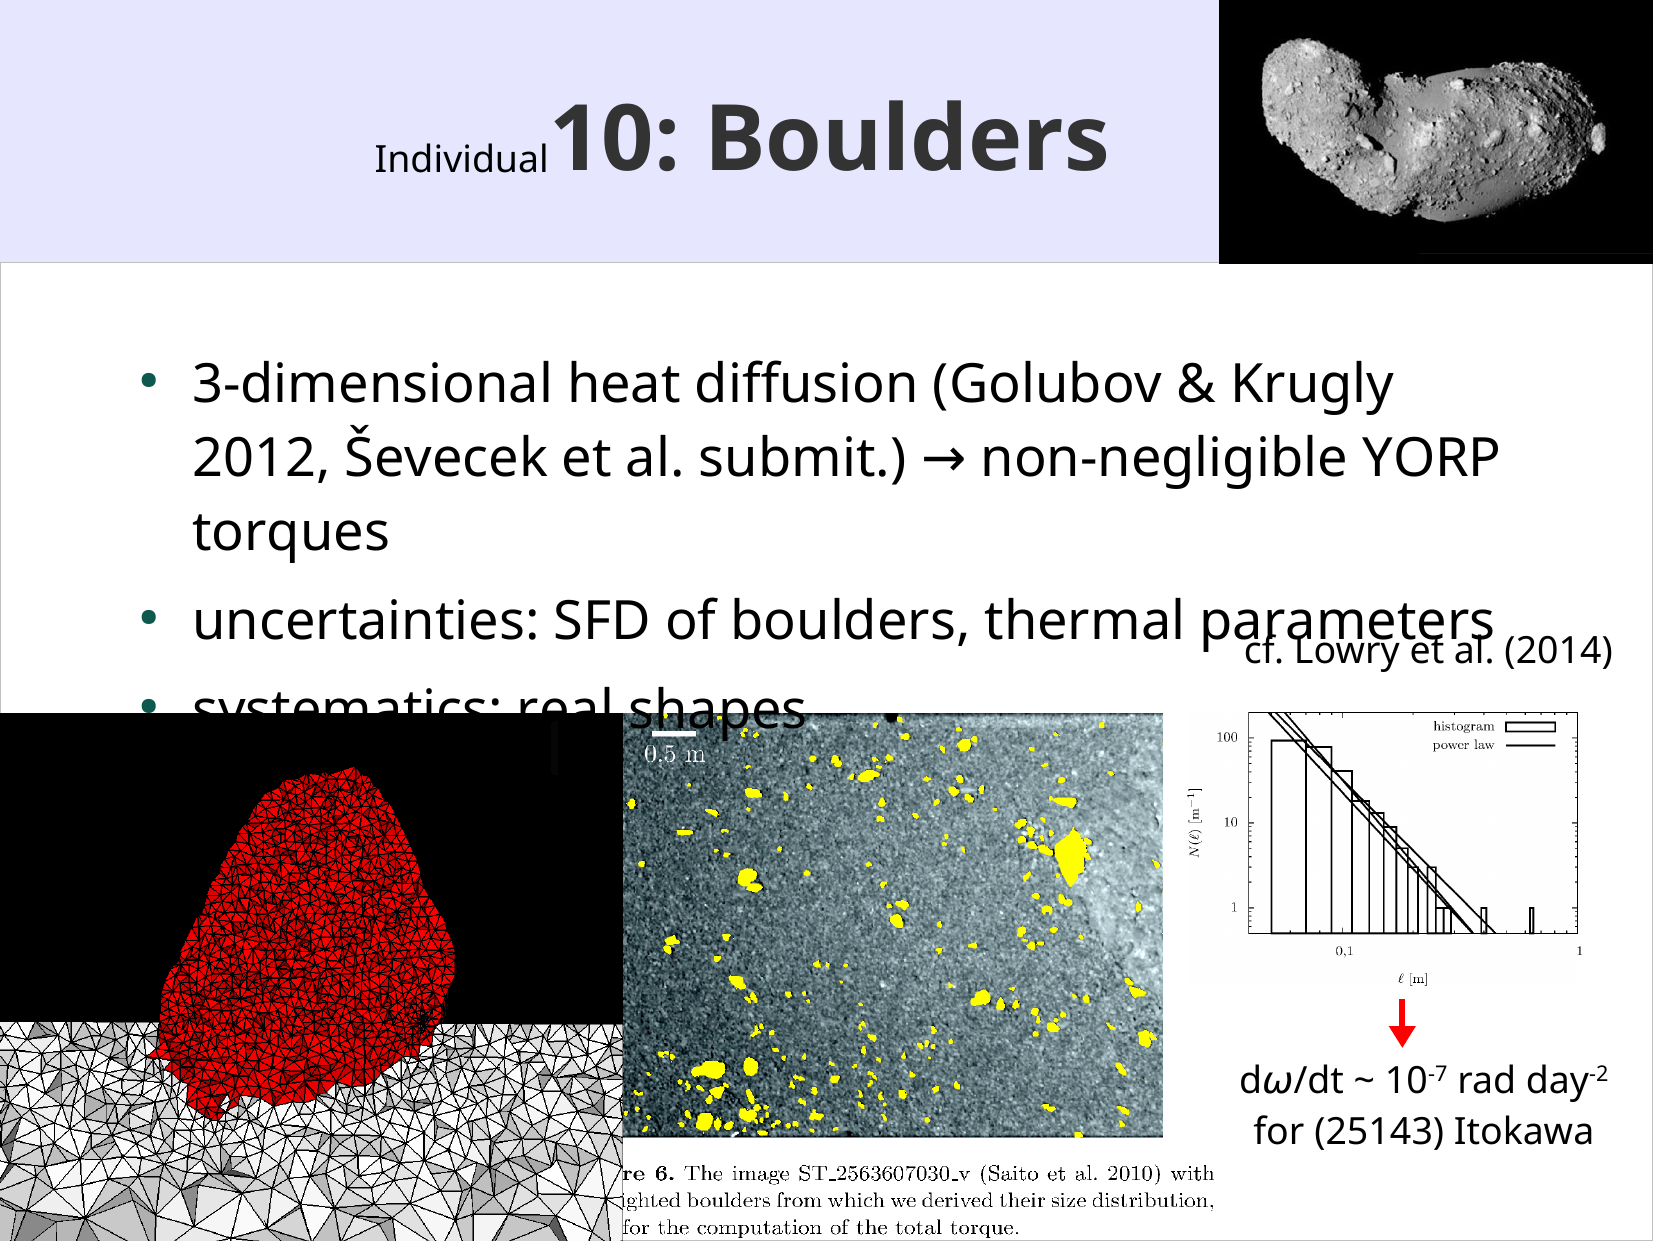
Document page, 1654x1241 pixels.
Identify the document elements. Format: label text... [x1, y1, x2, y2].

title 10: Boulders [124, 31, 1219, 239]
picture [0, 713, 1214, 1241]
list 3-dimensional heat diffusion (Golubov & Krugly 2012, Ševecek et al. submit.) → non-negligible YORP torques uncertainties: SFD of boulders, thermal parameters systematics: real shapes [121, 344, 1534, 1065]
text_box cf. Lowry et al. (2014) [1229, 616, 1592, 676]
text_box dω/dt ~ 10-7 rad day-2 for (25143) Itokawa [1224, 1046, 1599, 1150]
picture [1187, 712, 1582, 986]
text_box Individual [359, 125, 538, 185]
picture [1219, 0, 1653, 264]
